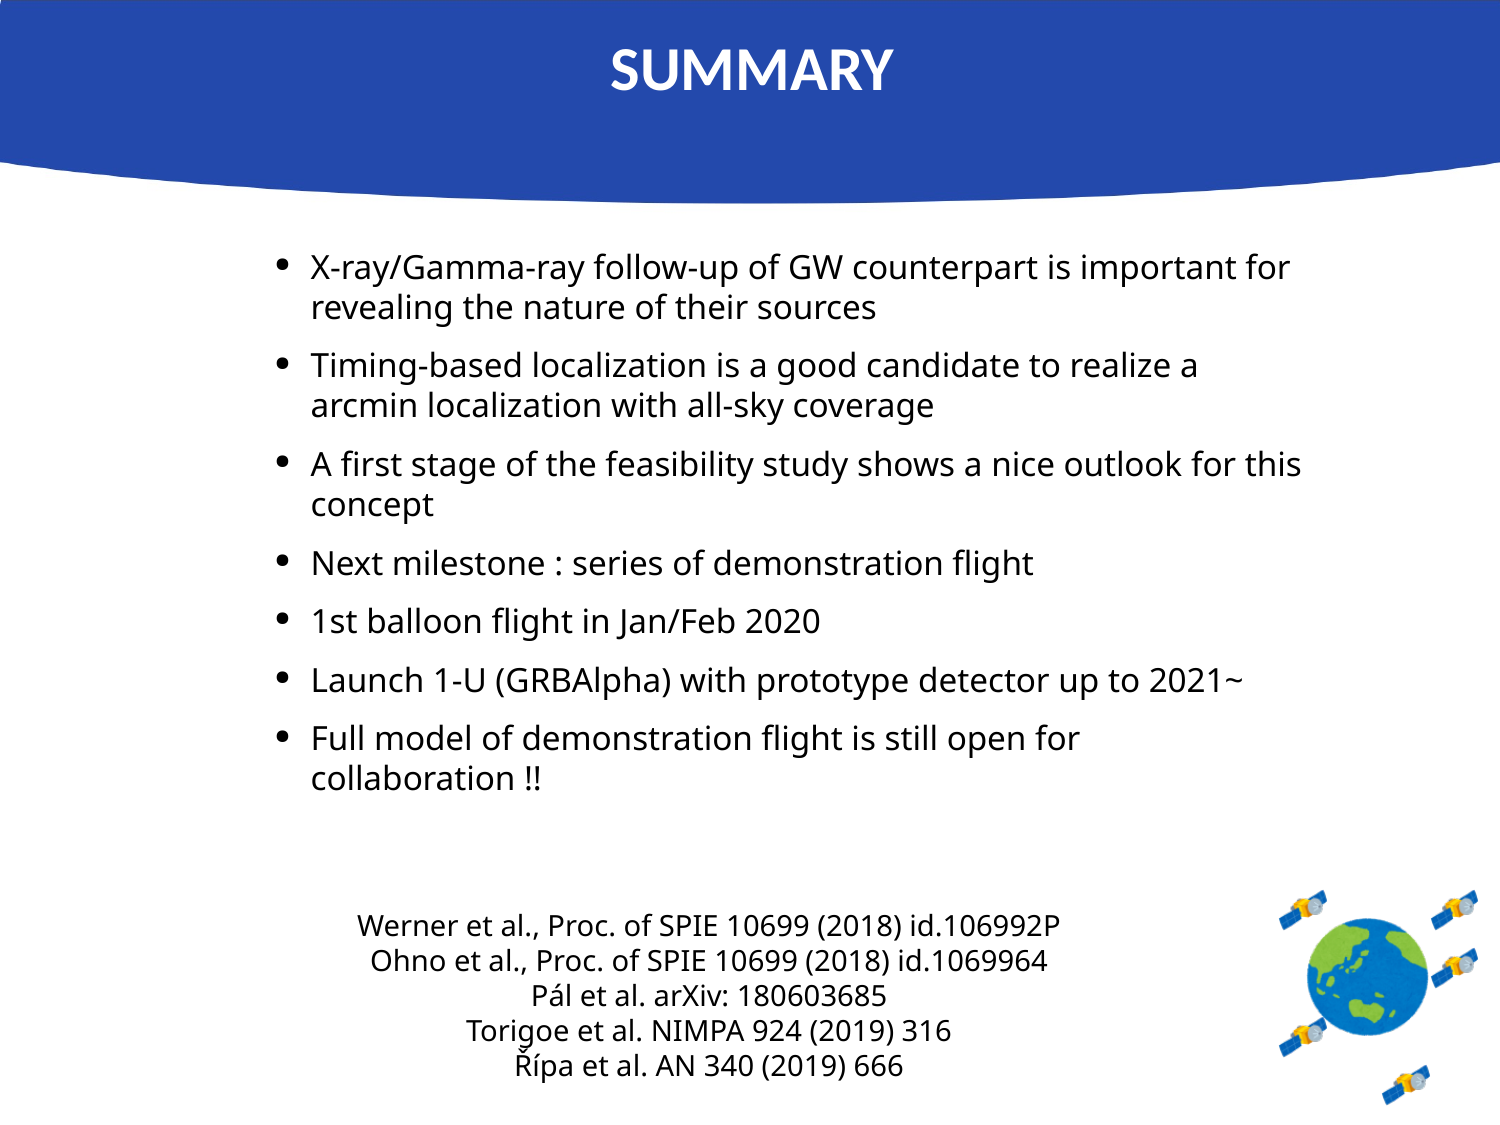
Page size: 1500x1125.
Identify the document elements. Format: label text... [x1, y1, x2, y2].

title Summary [20, 22, 1486, 136]
text_box X-ray/Gamma-ray follow-up of GW counterpart is important for revealing the nature of their sources Timing-based localization is a good candidate to realize a arcmin localization with all-sky coverage A first stage of the feasibility study shows a nice outlook for this concept Next milestone : series of demonstration flight 1st balloon flight in Jan/Feb 2020 Launch 1-U (GRBAlpha) with prototype detector up to 2021~ Full model of demonstration flight is still open for collaboration !! [269, 240, 1320, 871]
picture [0, 0, 1500, 1125]
text_box Werner et al., Proc. of SPIE 10699 (2018) id.106992P Ohno et al., Proc. of SPIE 10699 (2018) id.1069964 Pál et al. arXiv: 180603685 Torigoe et al. NIMPA 924 (2019) 316 Řípa et al. AN 340 (2019) 666 [351, 901, 1068, 1089]
